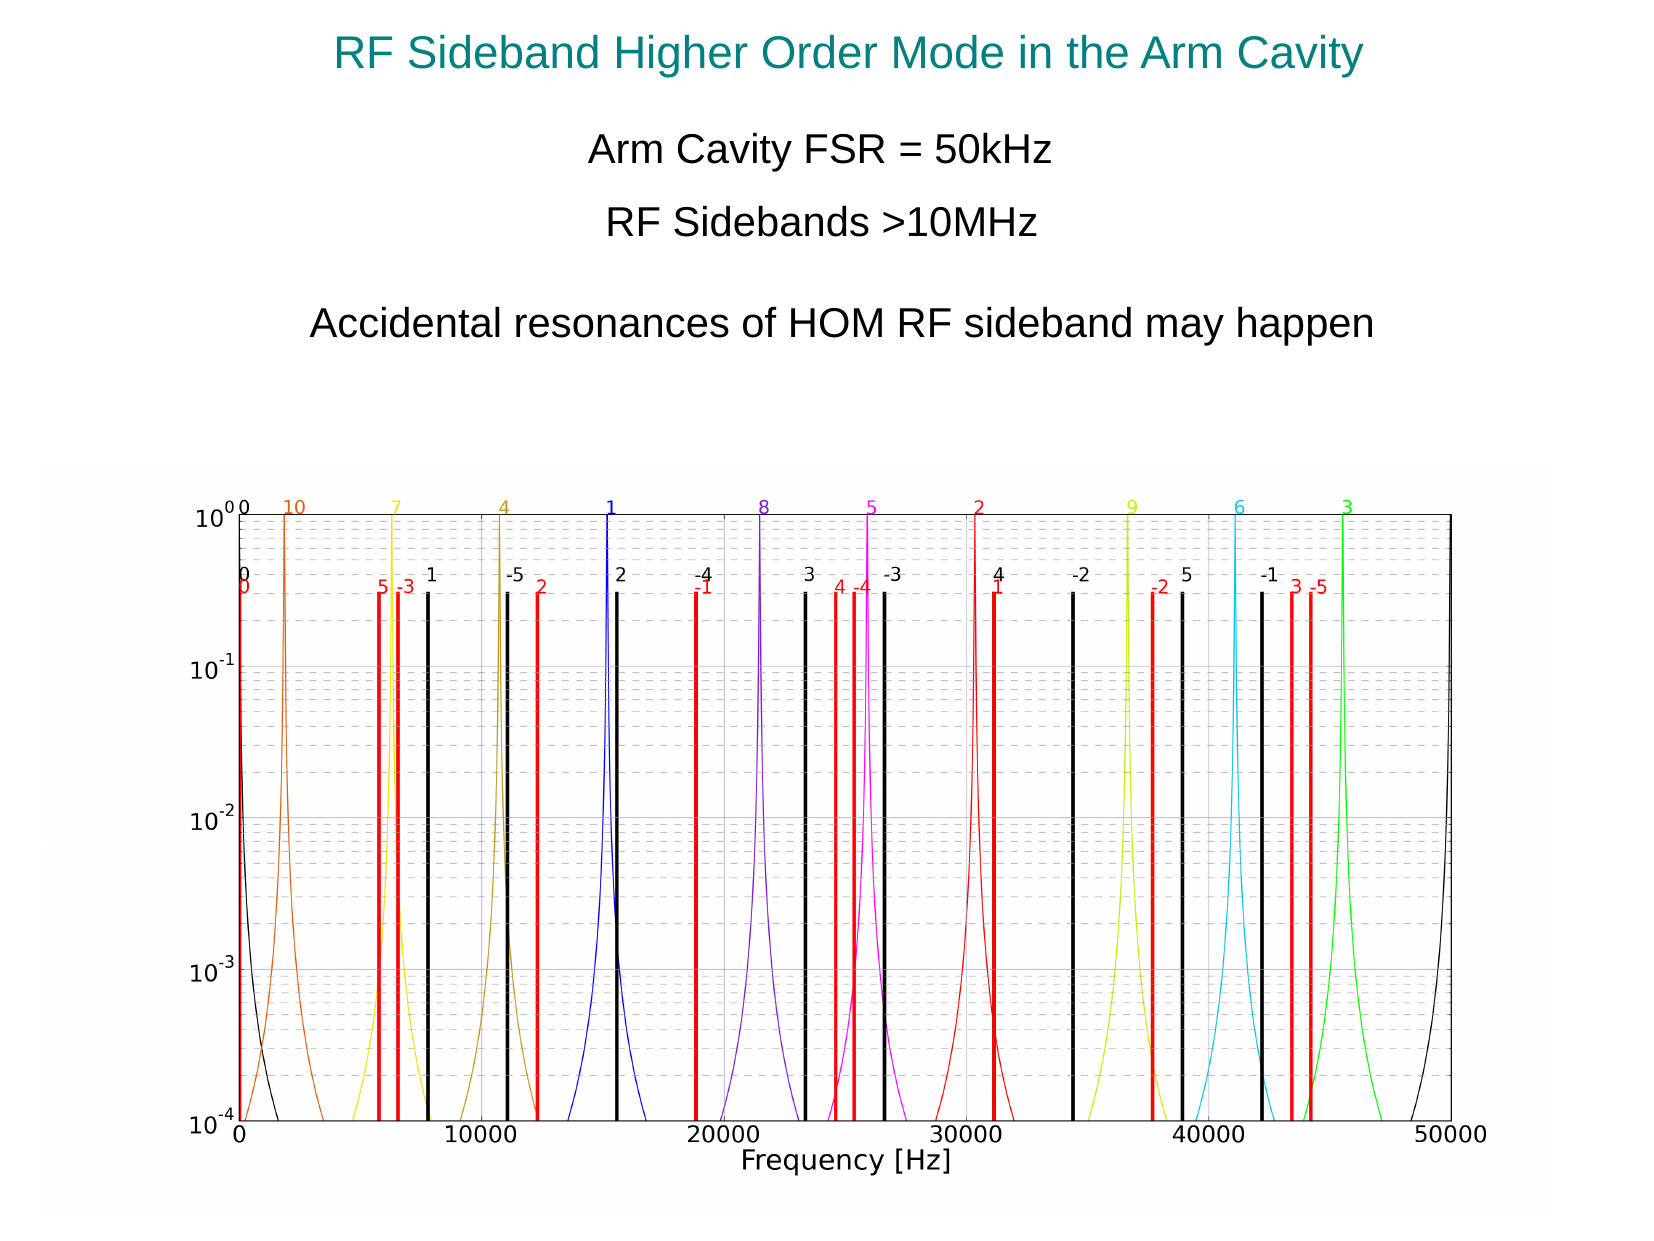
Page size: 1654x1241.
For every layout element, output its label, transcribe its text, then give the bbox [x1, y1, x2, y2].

text_box RF Sideband Higher Order Mode in the Arm Cavity [318, 19, 1380, 86]
text_box Arm Cavity FSR = 50kHz [573, 118, 1069, 180]
text_box Accidental resonances of HOM RF sideband may happen [294, 292, 1391, 354]
text_box RF Sidebands >10MHz [590, 190, 1054, 253]
picture [42, 461, 1557, 1219]
